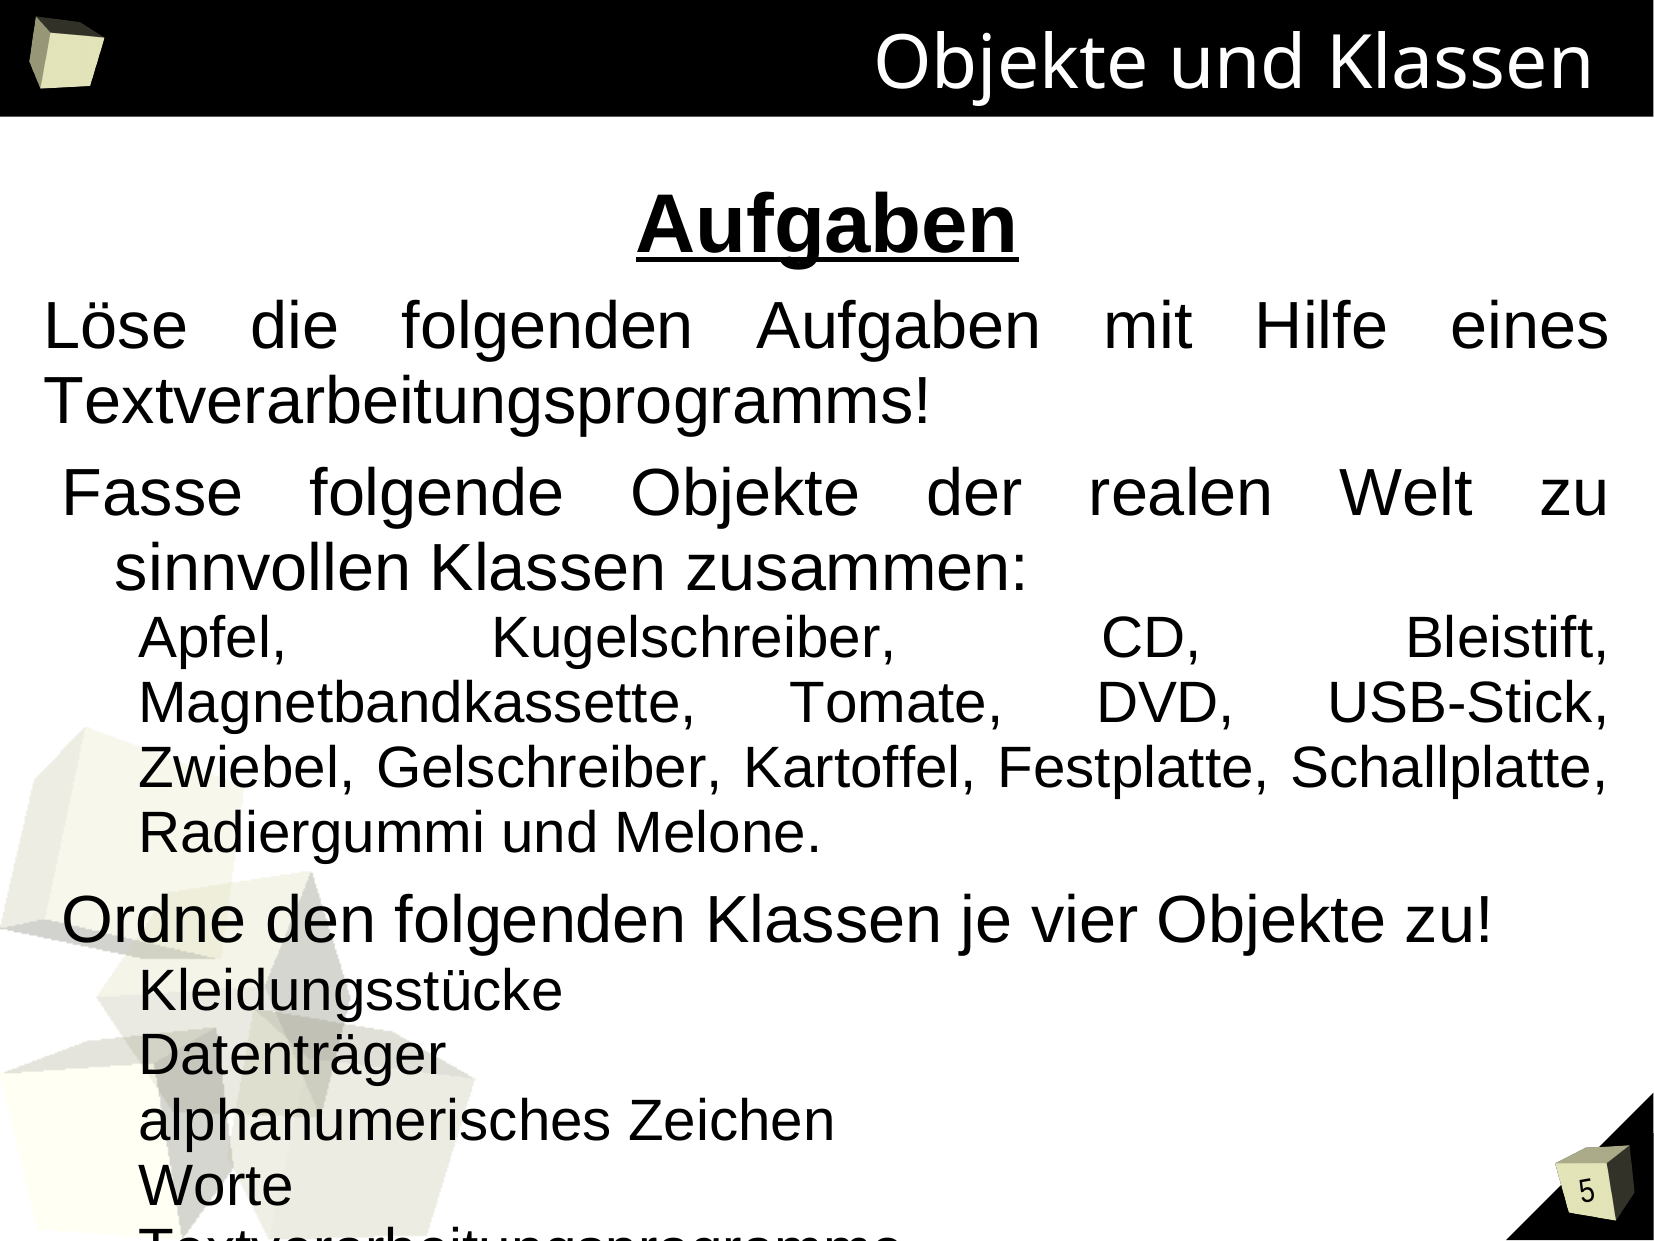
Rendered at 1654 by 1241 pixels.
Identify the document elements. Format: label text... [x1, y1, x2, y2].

list Aufgaben Löse die folgenden Aufgaben mit Hilfe eines Textverarbeitungsprogramms! Fasse folgende Objekte der realen Welt zu sinnvollen Klassen zusammen: Apfel, Kugelschreiber, CD, Bleistift, Magnetbandkassette, Tomate, DVD, USB-Stick, Zwiebel, Gelschreiber, Kartoffel, Festplatte, Schallplatte, Radiergummi und Melone. Ordne den folgenden Klassen je vier Objekte zu! Kleidungsstücke Datenträger alphanumerisches Zeichen Worte Textverarbeitungsprogramme [44, 177, 1611, 1218]
picture [0, 726, 477, 1241]
title Objekte und Klassen [118, 0, 1595, 119]
